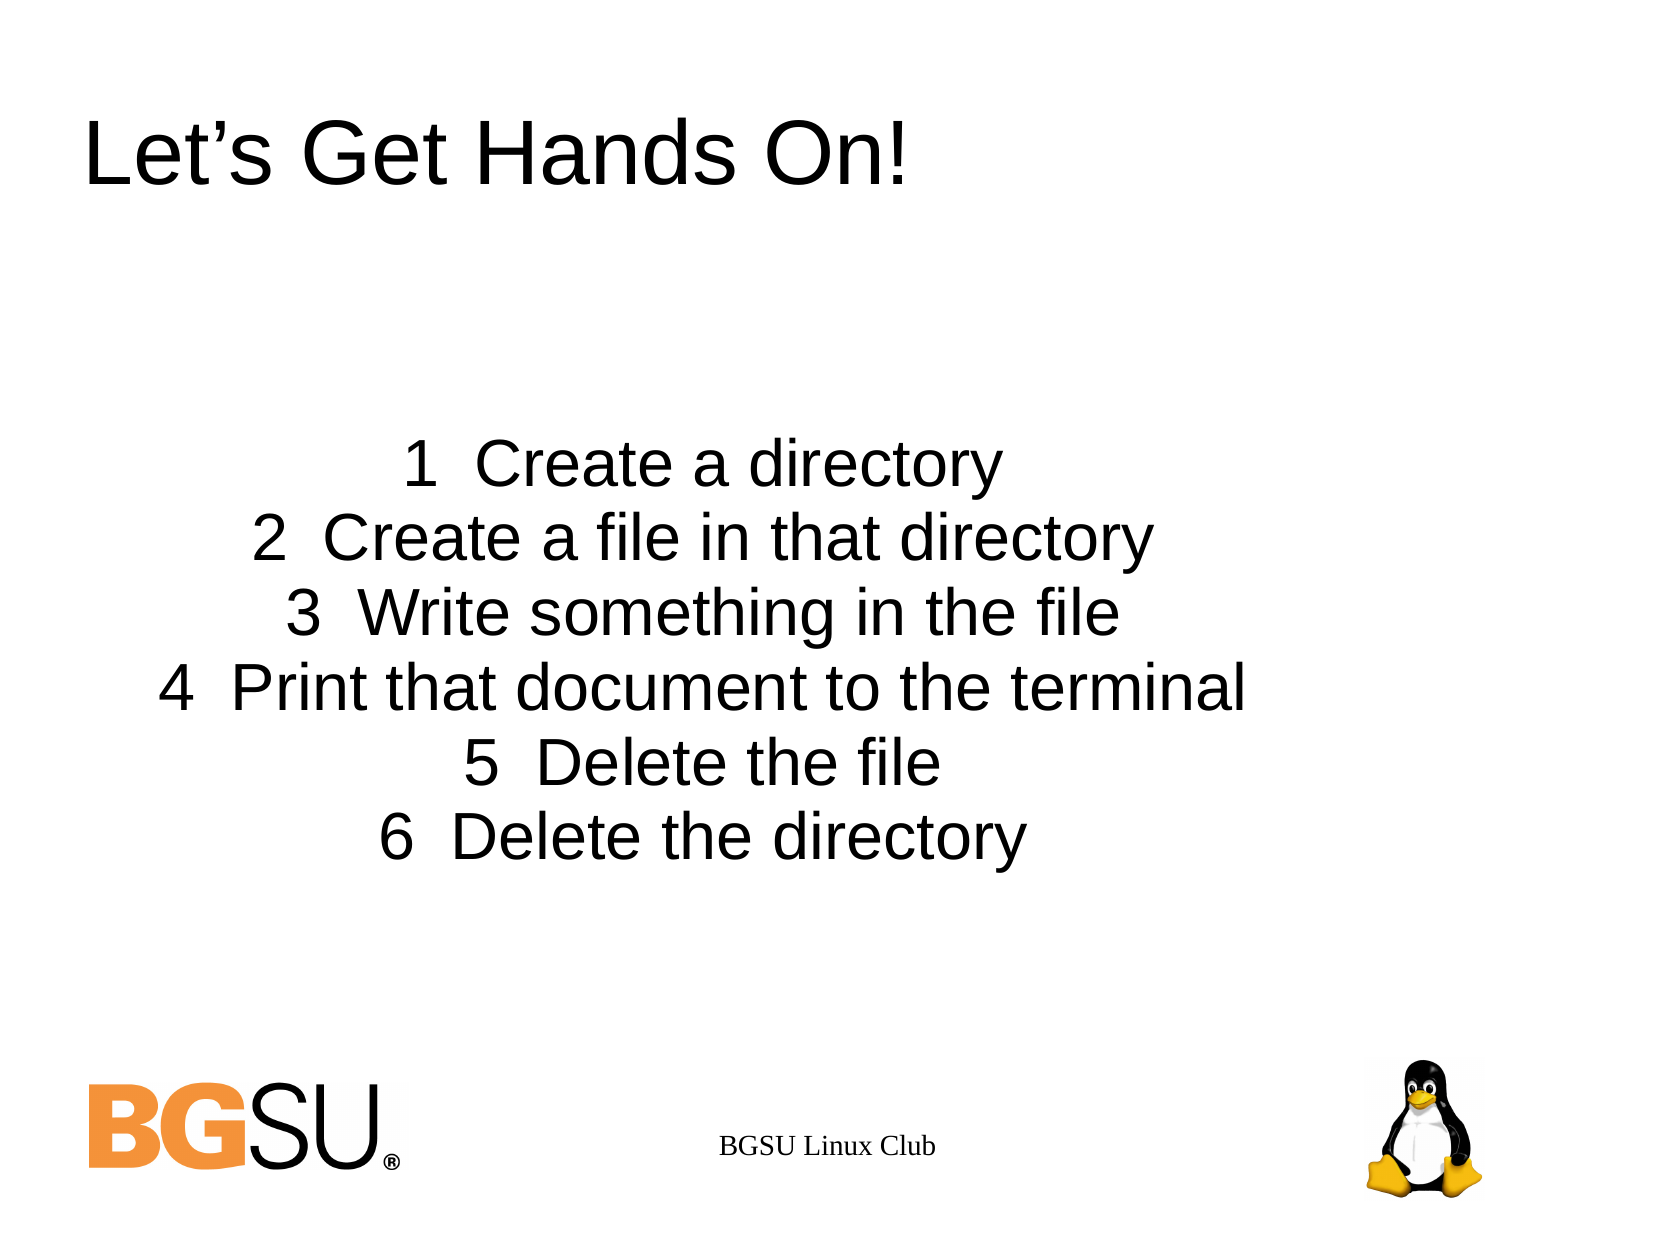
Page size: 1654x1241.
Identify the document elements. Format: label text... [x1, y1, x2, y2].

footer BGSU Linux Club [565, 1129, 1090, 1216]
picture [89, 1082, 409, 1170]
text_box Create a directory Create a file in that directory Write something in the file Print that document to the terminal Delete the file Delete the directory [82, 290, 1571, 1010]
picture [1364, 1057, 1485, 1201]
title Let’s Get Hands On! [82, 49, 1571, 257]
